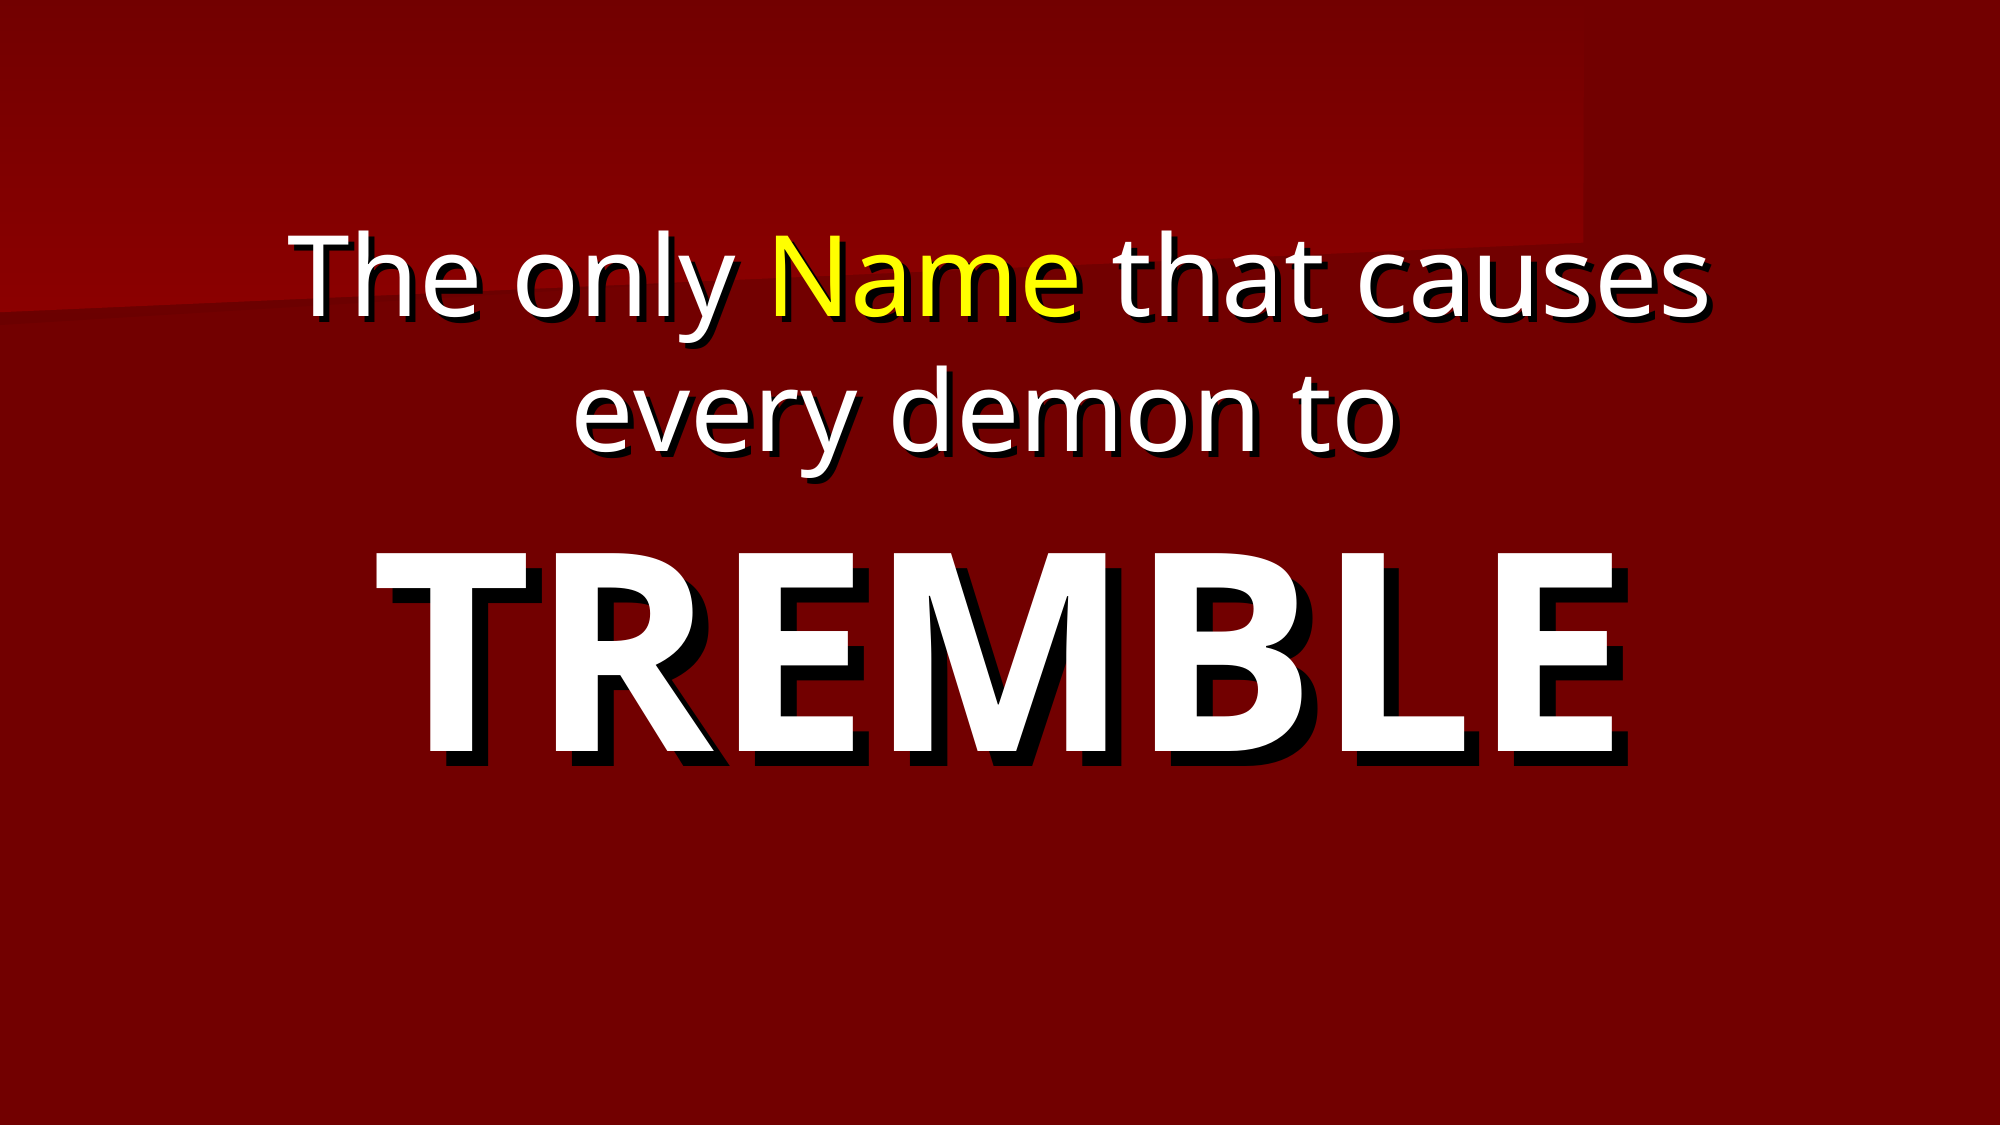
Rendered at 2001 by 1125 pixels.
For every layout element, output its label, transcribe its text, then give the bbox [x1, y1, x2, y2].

title The only Name that causes every demon to TREMBLE [249, 196, 1750, 988]
